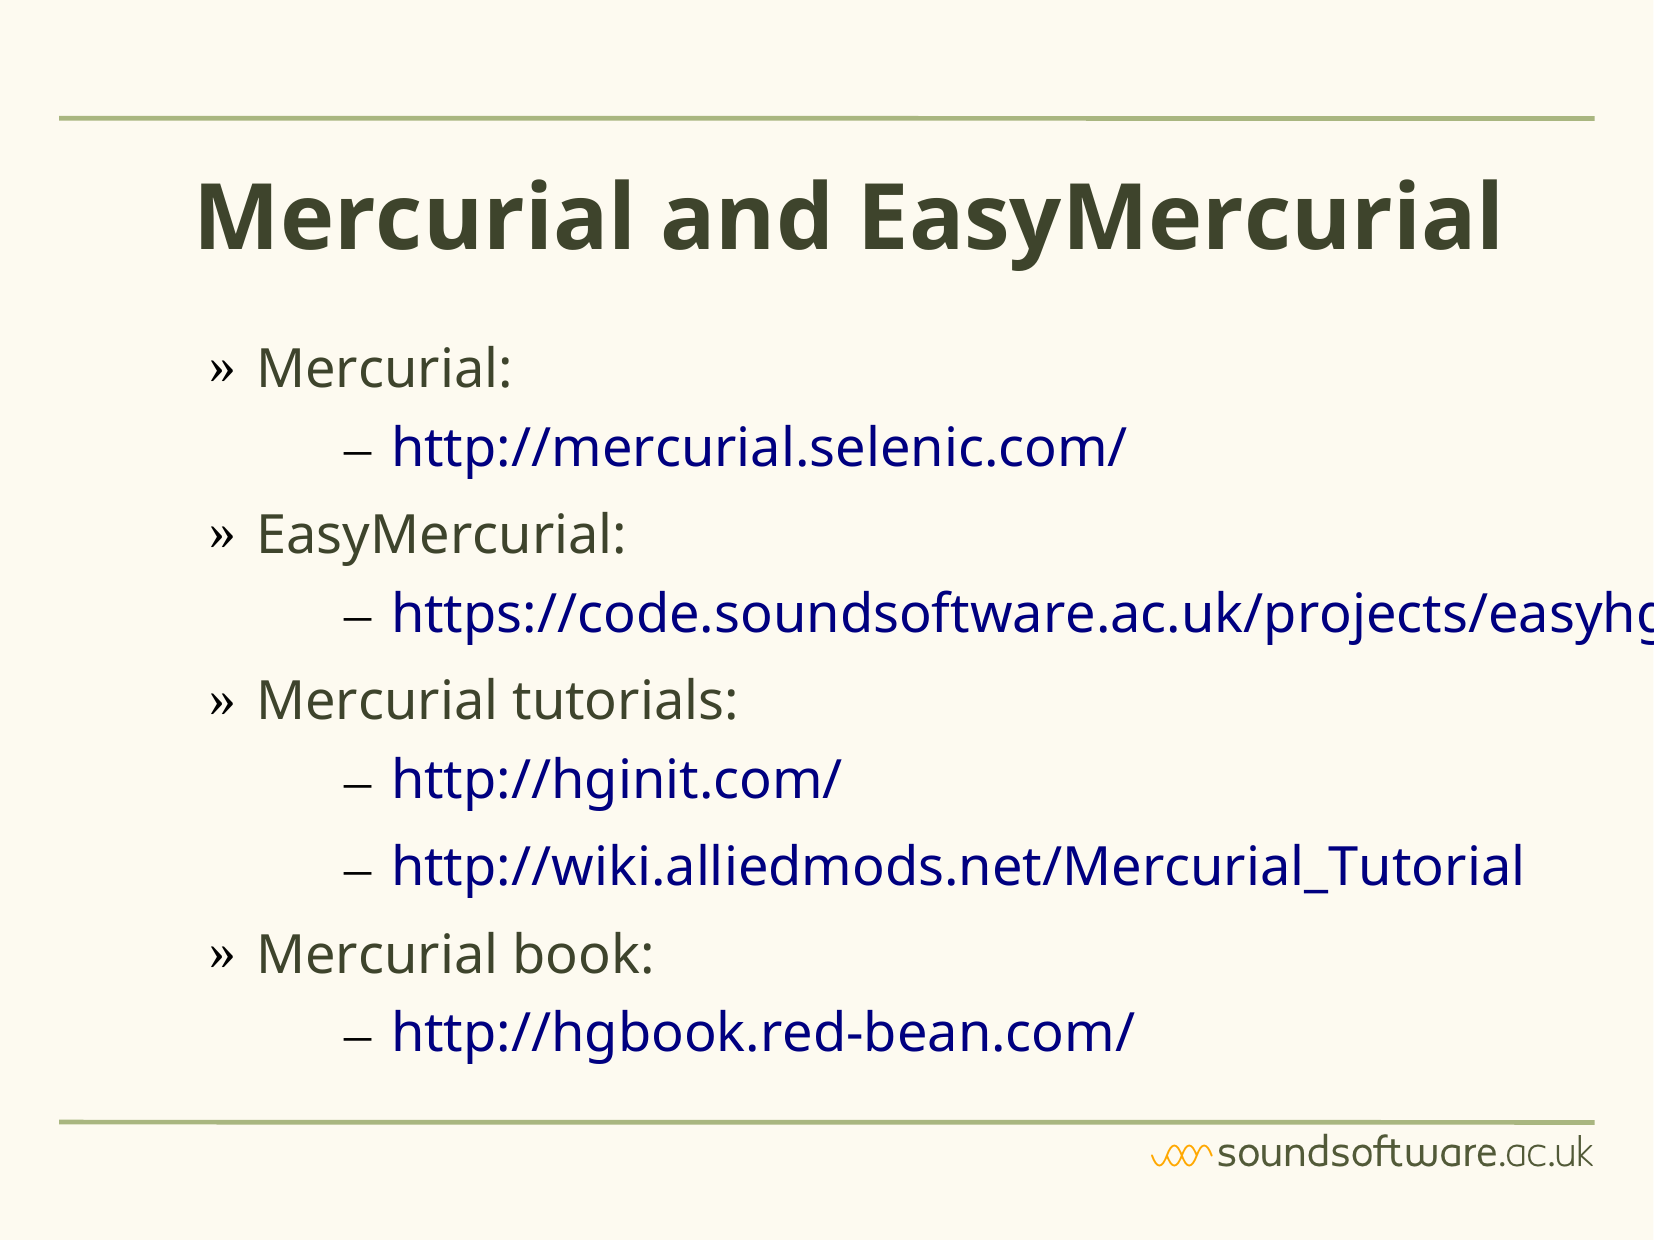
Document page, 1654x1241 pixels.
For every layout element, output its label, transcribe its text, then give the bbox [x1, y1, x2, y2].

title Mercurial and EasyMercurial [177, 131, 1654, 296]
picture [1151, 1144, 1593, 1167]
list Mercurial: http://mercurial.selenic.com/ EasyMercurial: https://code.soundsoftware.ac.uk/projects/easyhg Mercurial tutorials: http://hginit.com/ http://wiki.alliedmods.net/Mercurial_Tutorial Mercurial book: http://hgbook.red-bean.com/ [177, 324, 1654, 1144]
